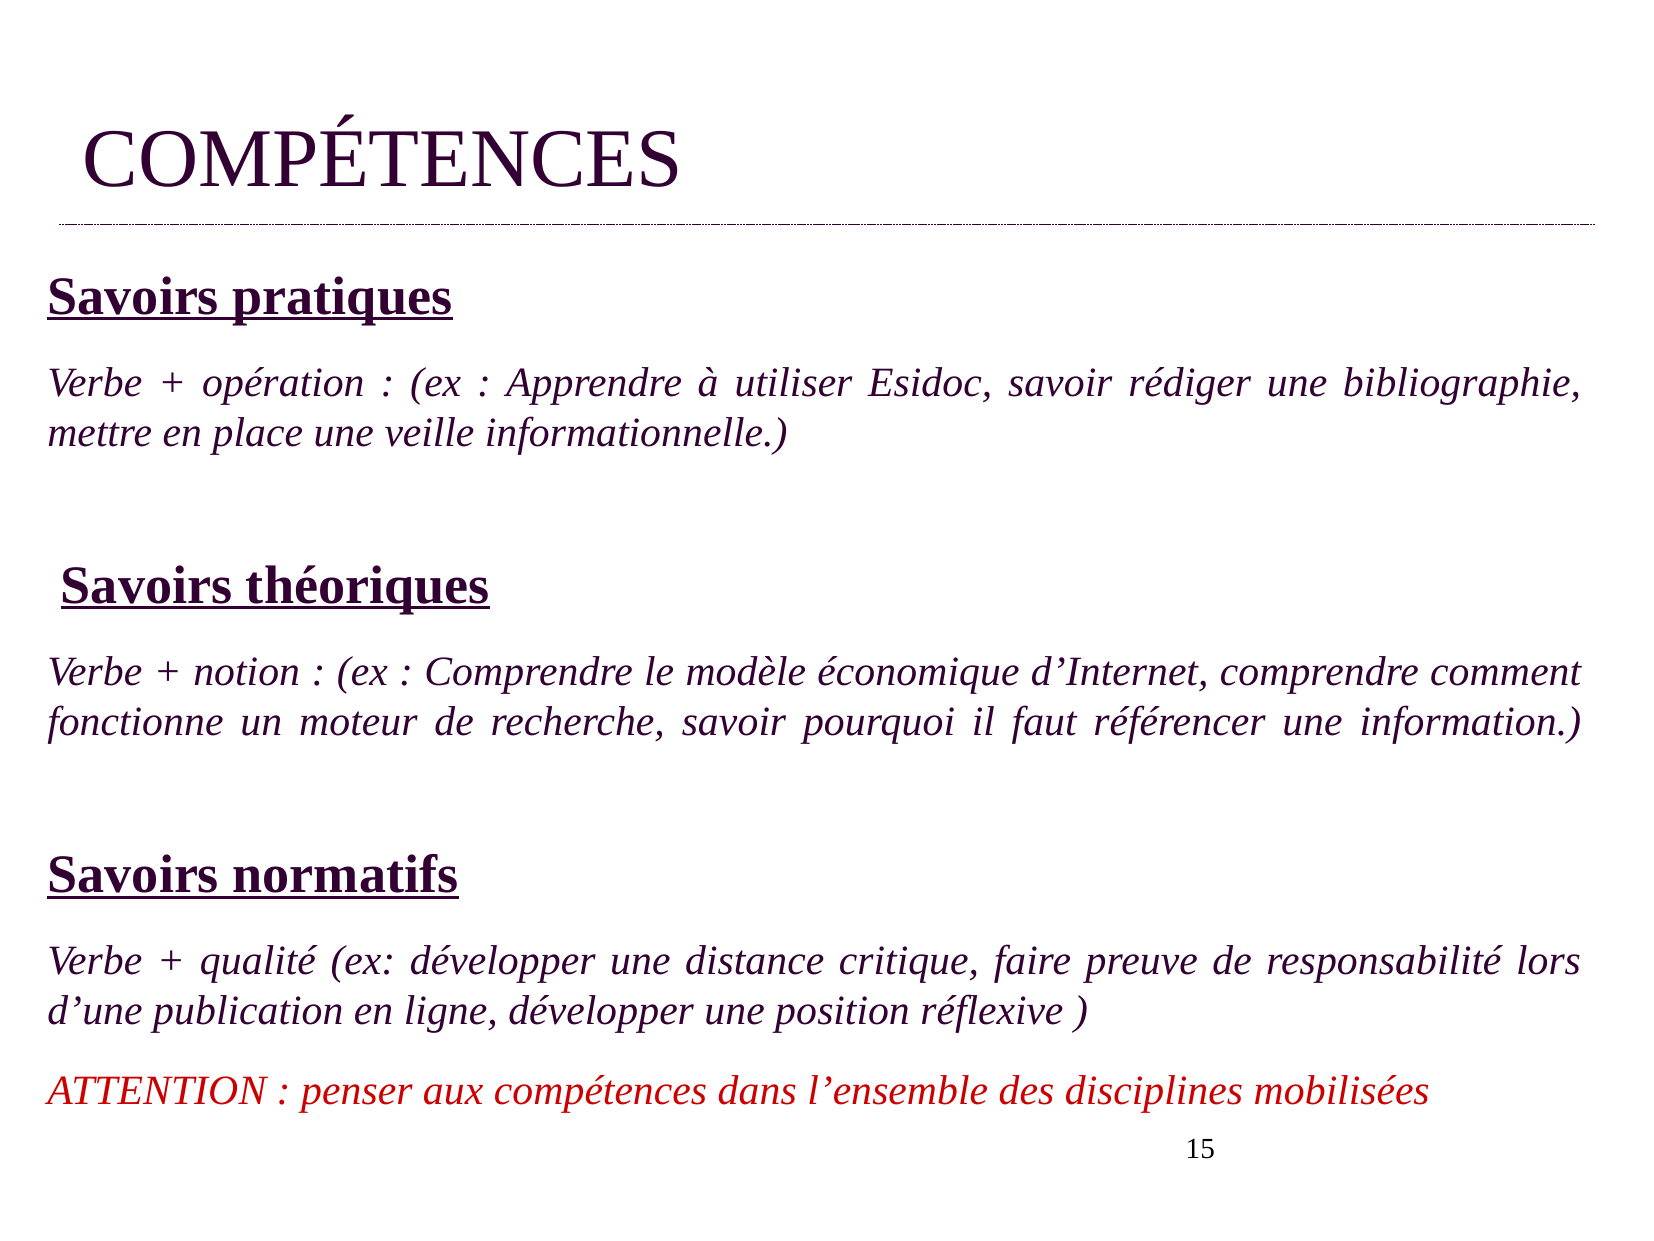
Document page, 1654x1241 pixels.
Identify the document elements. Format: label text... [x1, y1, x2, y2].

list Savoirs pratiques Verbe + opération : (ex : Apprendre à utiliser Esidoc, savoir rédiger une bibliographie, mettre en place une veille informationnelle.) Savoirs théoriques Verbe + notion : (ex : Comprendre le modèle économique d’Internet, comprendre comment fonctionne un moteur de recherche, savoir pourquoi il faut référencer une information.) Savoirs normatifs Verbe + qualité (ex: développer une distance critique, faire preuve de responsabilité lors d’une publication en ligne, développer une position réflexive ) ATTENTION : penser aux compétences dans l’ensemble des disciplines mobilisées [47, 259, 1607, 1225]
title COMPÉTENCES [82, 49, 1571, 257]
